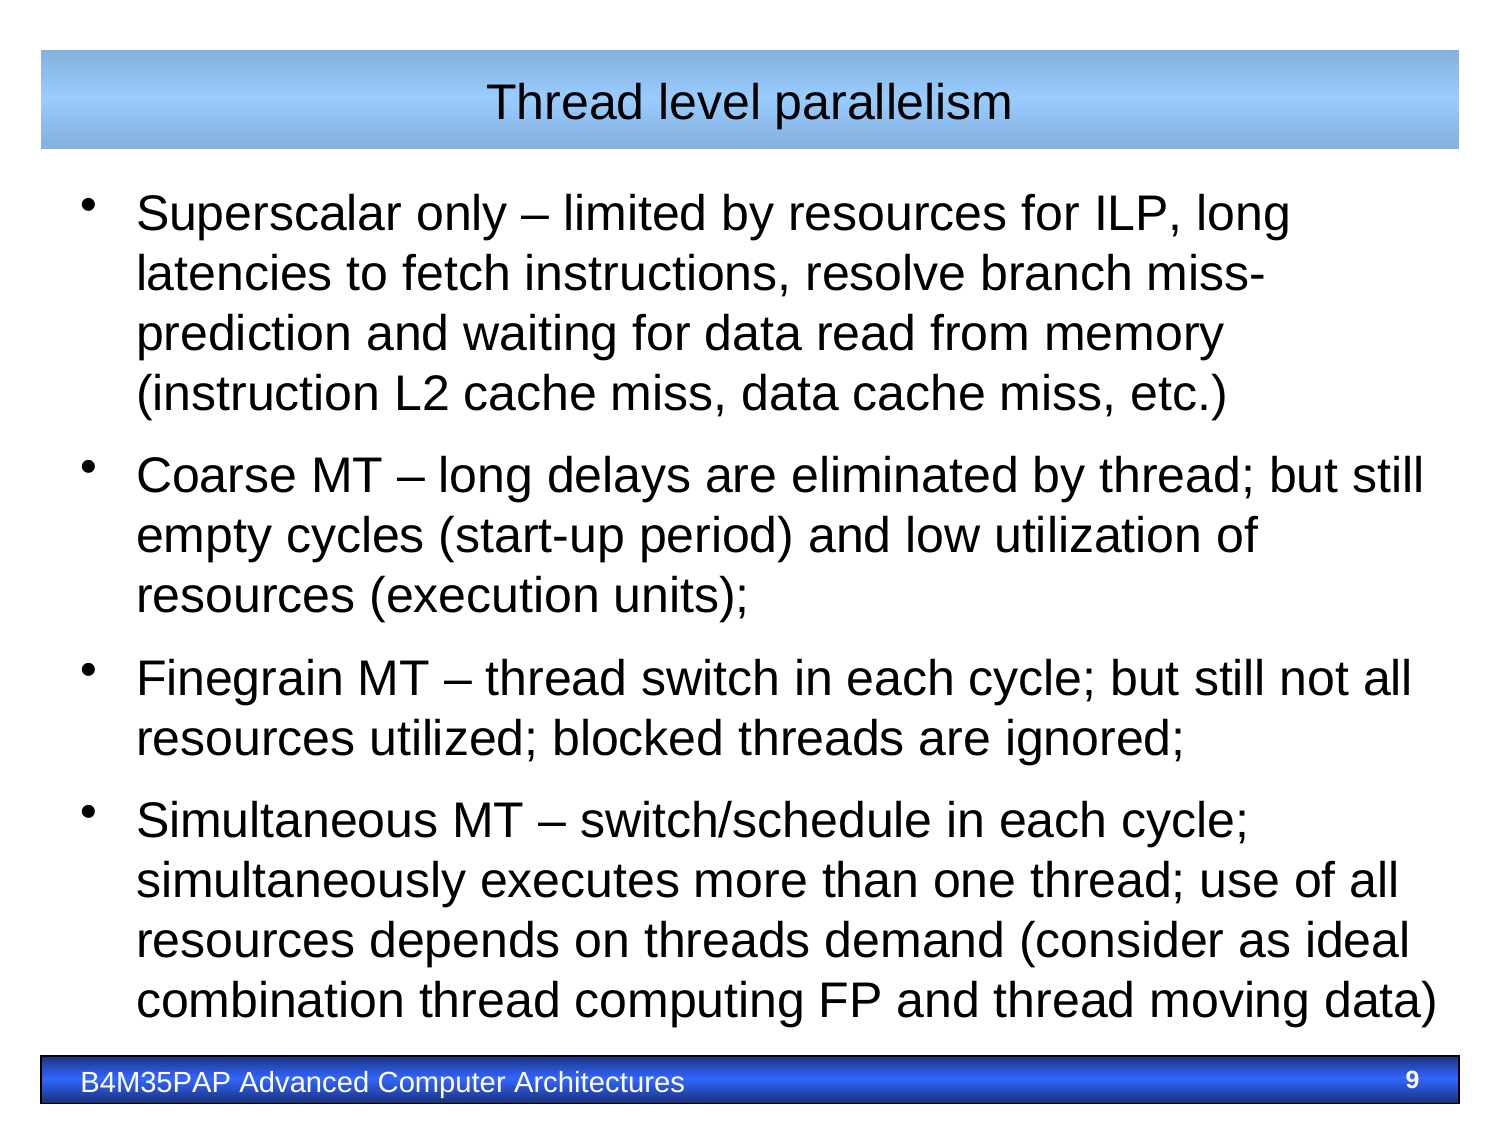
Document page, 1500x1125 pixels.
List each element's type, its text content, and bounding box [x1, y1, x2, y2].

list Superscalar only – limited by resources for ILP, long latencies to fetch instructions, resolve branch miss-prediction and waiting for data read from memory (instruction L2 cache miss, data cache miss, etc.) Coarse MT – long delays are eliminated by thread; but still empty cycles (start-up period) and low utilization of resources (execution units); Finegrain MT – thread switch in each cycle; but still not all resources utilized; blocked threads are ignored; Simultaneous MT – switch/schedule in each cycle; simultaneously executes more than one thread; use of all resources depends on threads demand (consider as ideal combination thread computing FP and thread moving data) [64, 172, 1458, 1000]
title Thread level parallelism [41, 50, 1459, 149]
